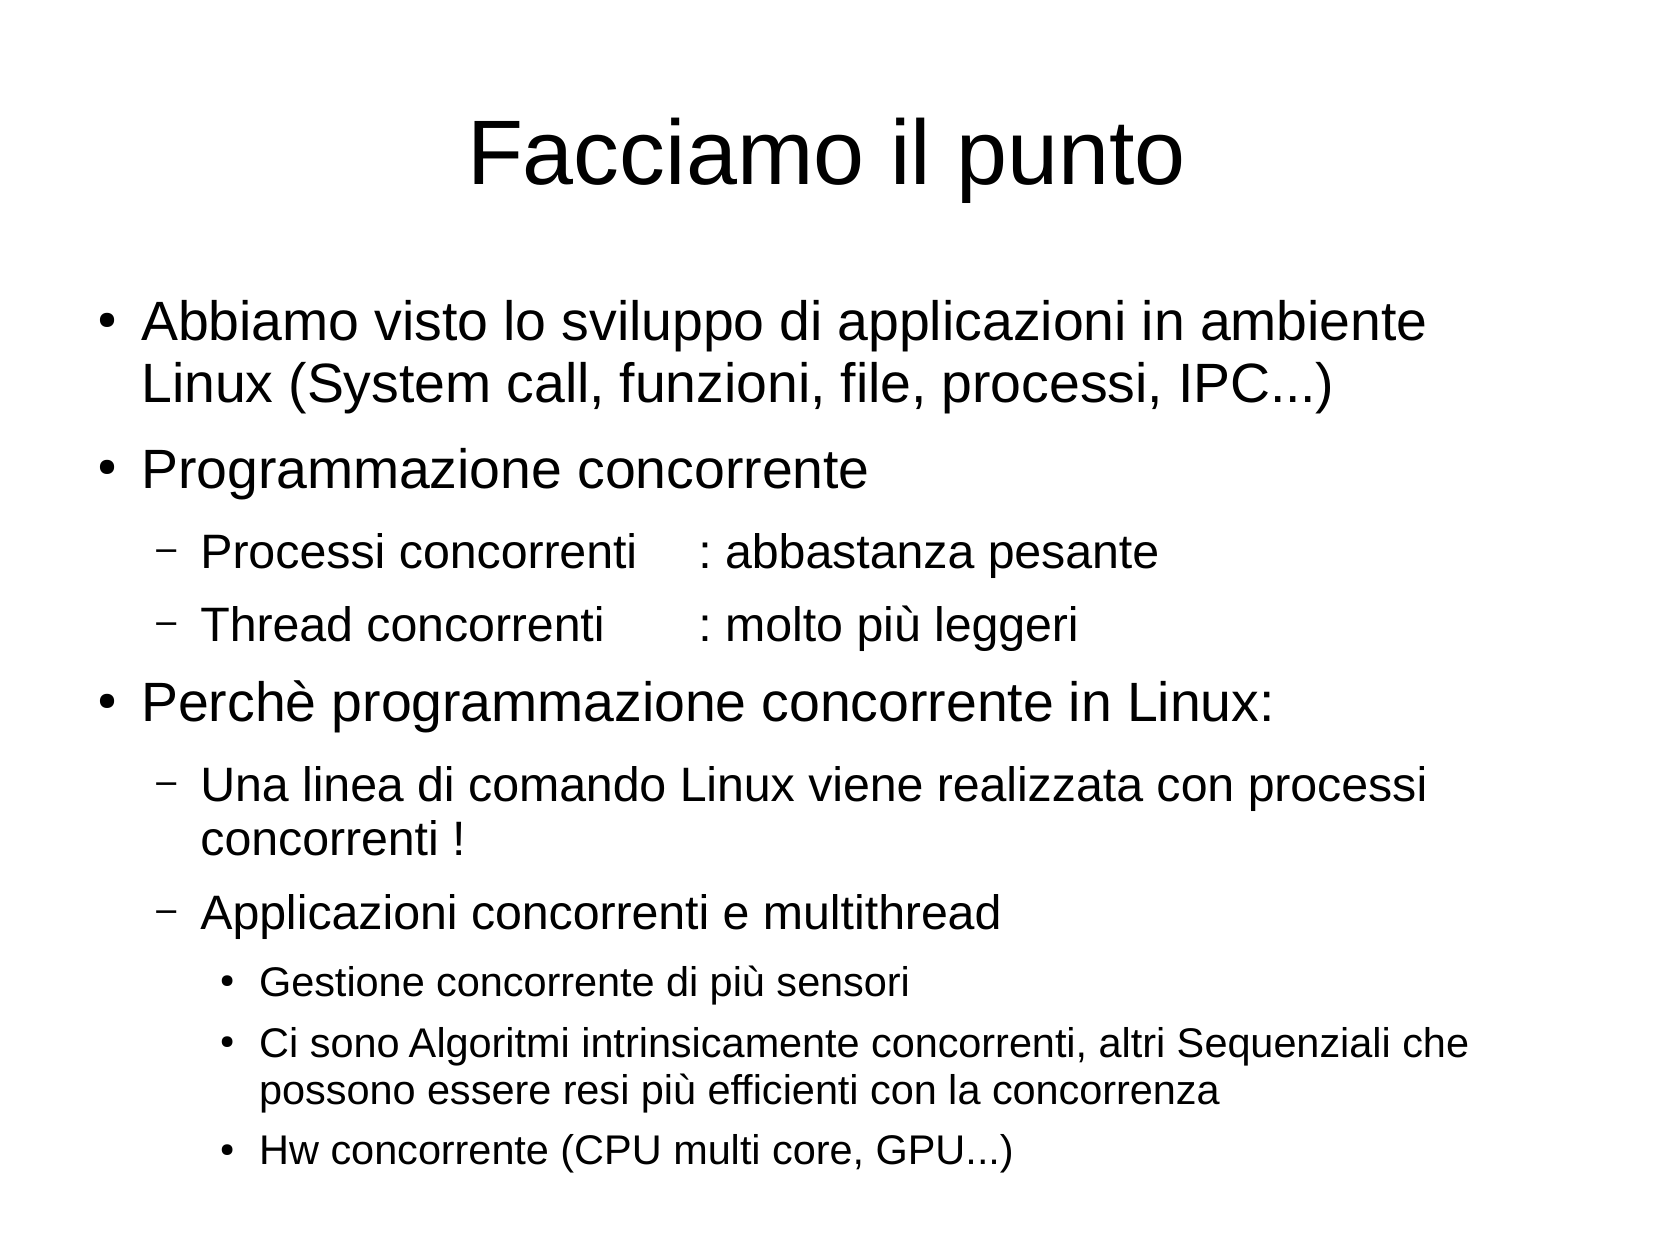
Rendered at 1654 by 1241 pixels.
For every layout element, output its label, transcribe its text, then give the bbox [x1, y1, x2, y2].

list Abbiamo visto lo sviluppo di applicazioni in ambiente Linux (System call, funzioni, file, processi, IPC...) Programmazione concorrente Processi concorrenti : abbastanza pesante Thread concorrenti : molto più leggeri Perchè programmazione concorrente in Linux: Una linea di comando Linux viene realizzata con processi concorrenti ! Applicazioni concorrenti e multithread Gestione concorrente di più sensori Ci sono Algoritmi intrinsicamente concorrenti, altri Sequenziali che possono essere resi più efficienti con la concorrenza Hw concorrente (CPU multi core, GPU...) [82, 290, 1571, 1175]
title Facciamo il punto [82, 49, 1571, 257]
